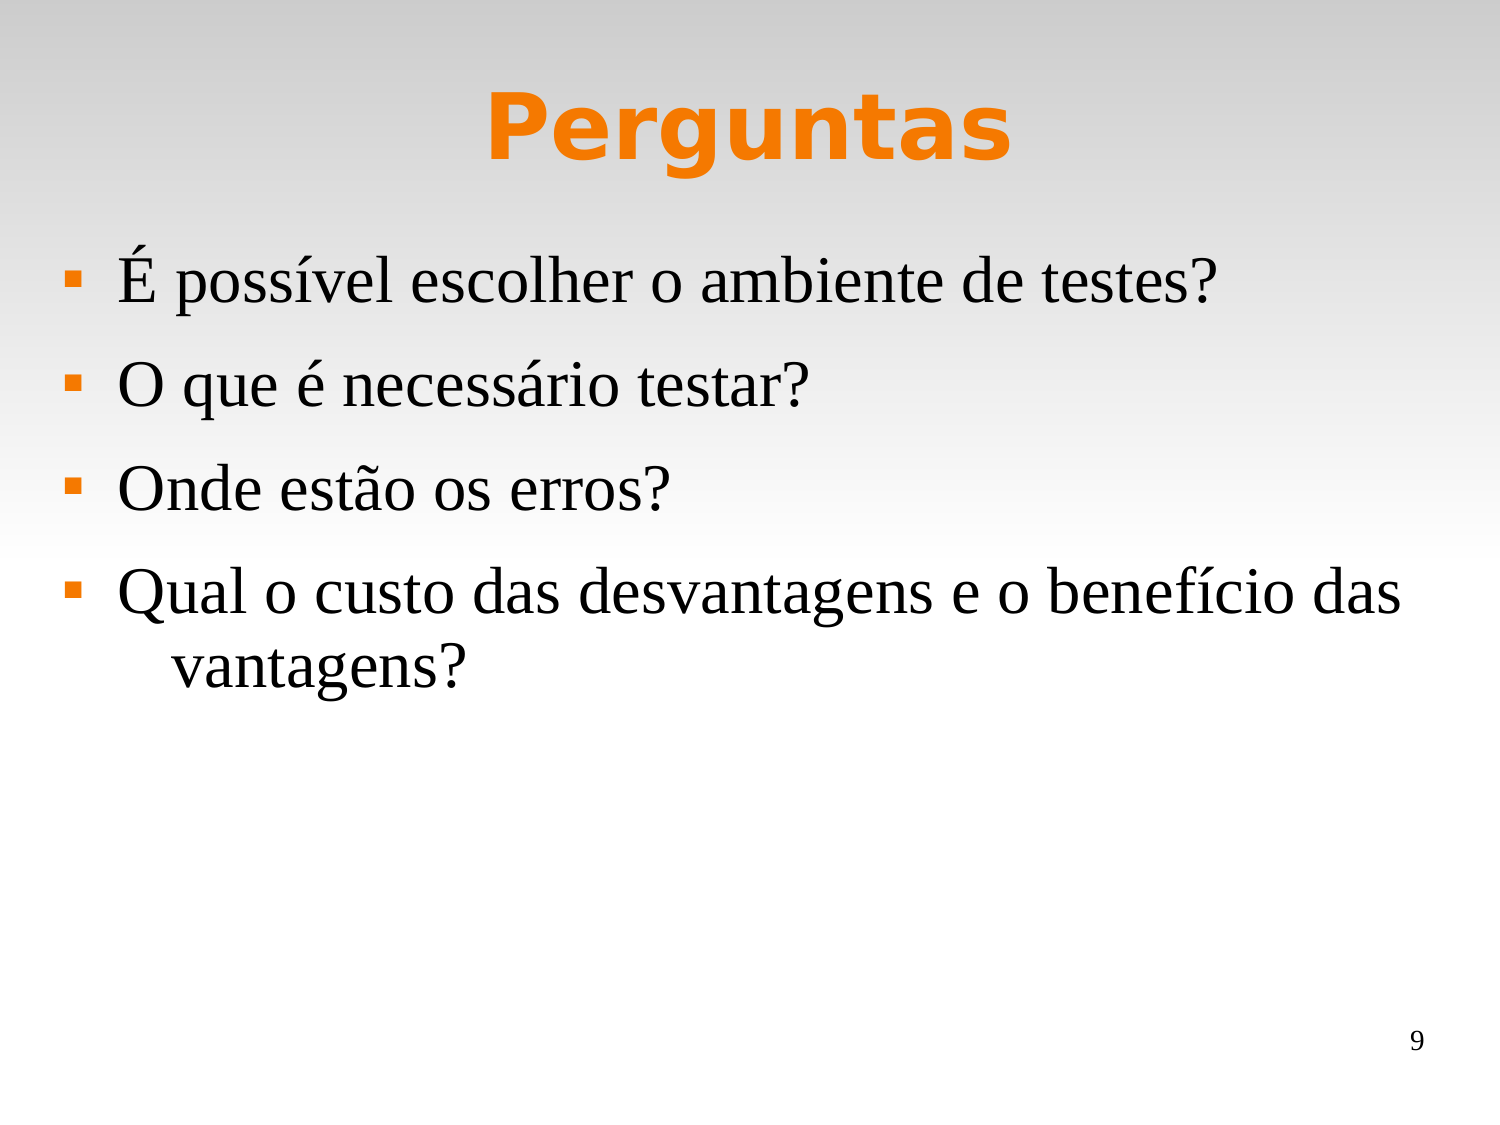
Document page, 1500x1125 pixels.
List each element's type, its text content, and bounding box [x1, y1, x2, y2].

list É possível escolher o ambiente de testes? O que é necessário testar? Onde estão os erros? Qual o custo das desvantagens e o benefício das vantagens? [29, 243, 1469, 1087]
title Perguntas [29, 30, 1469, 225]
